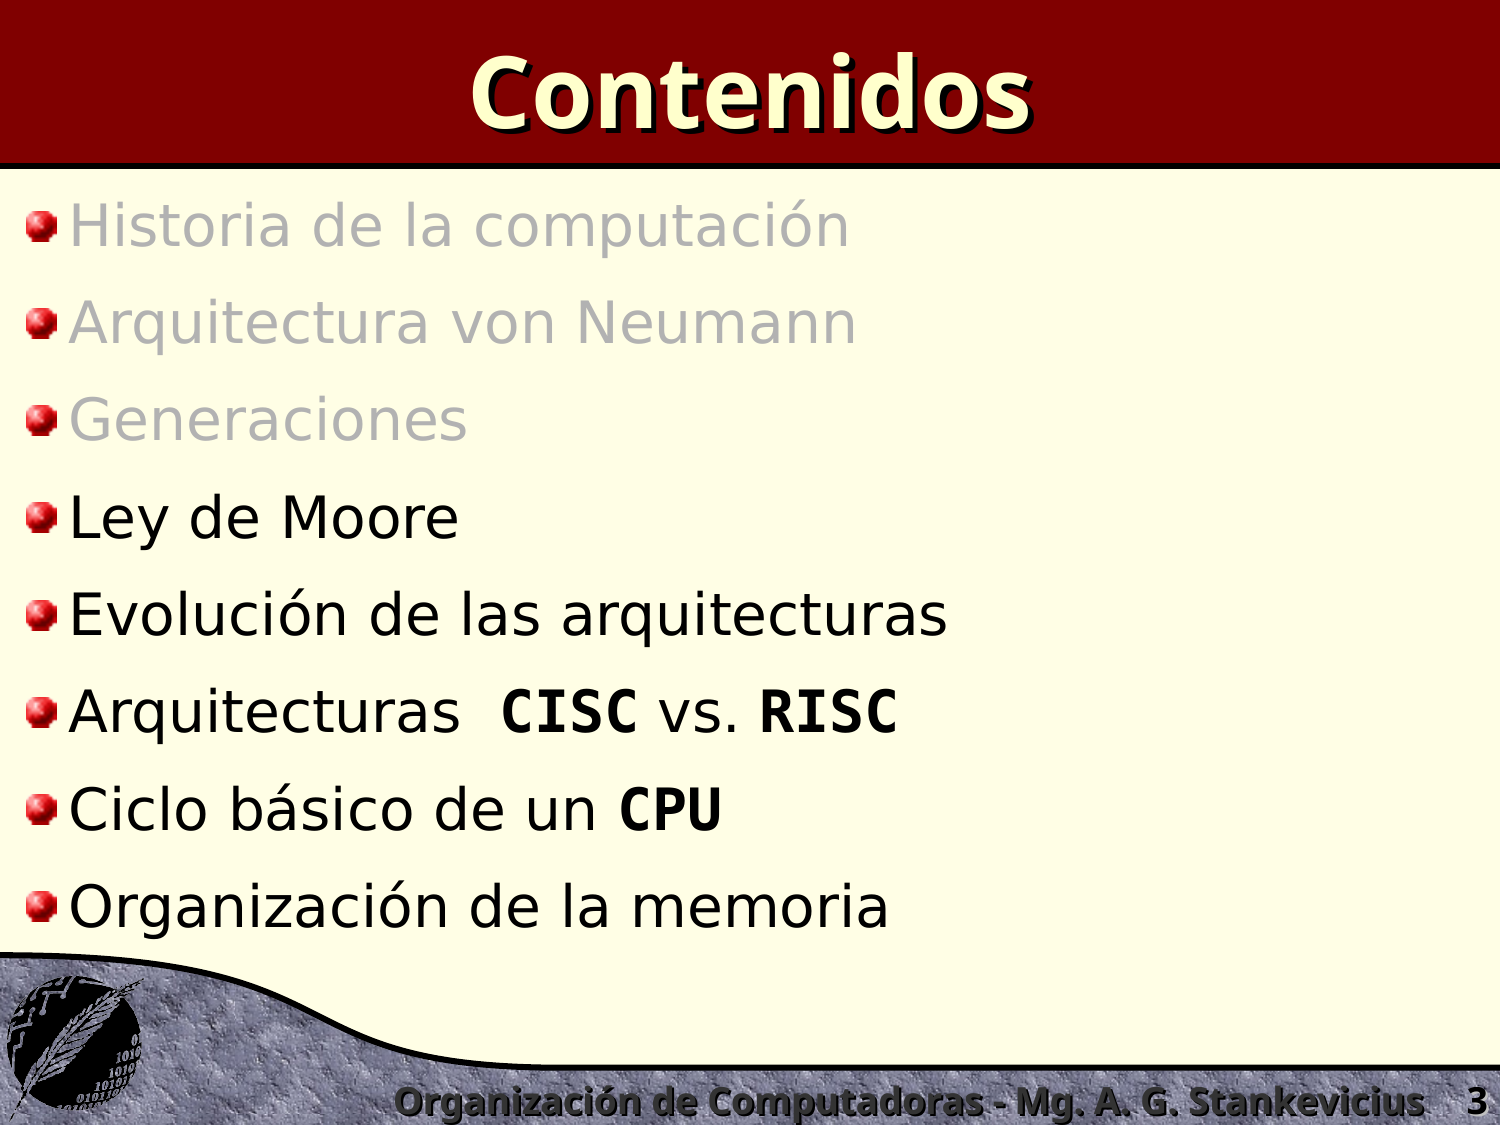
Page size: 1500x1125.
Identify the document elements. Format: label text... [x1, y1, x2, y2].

picture [1058, 1100, 1065, 1110]
picture [448, 1100, 455, 1110]
title Contenidos [15, 5, 1485, 160]
list Historia de la computación Arquitectura von Neumann Generaciones Ley de Moore Evolución de las arquitecturas Arquitecturas CISC vs. RISC Ciclo básico de un CPU Organización de la memoria [11, 192, 1486, 944]
picture [0, 959, 1500, 1125]
picture [802, 1100, 806, 1110]
